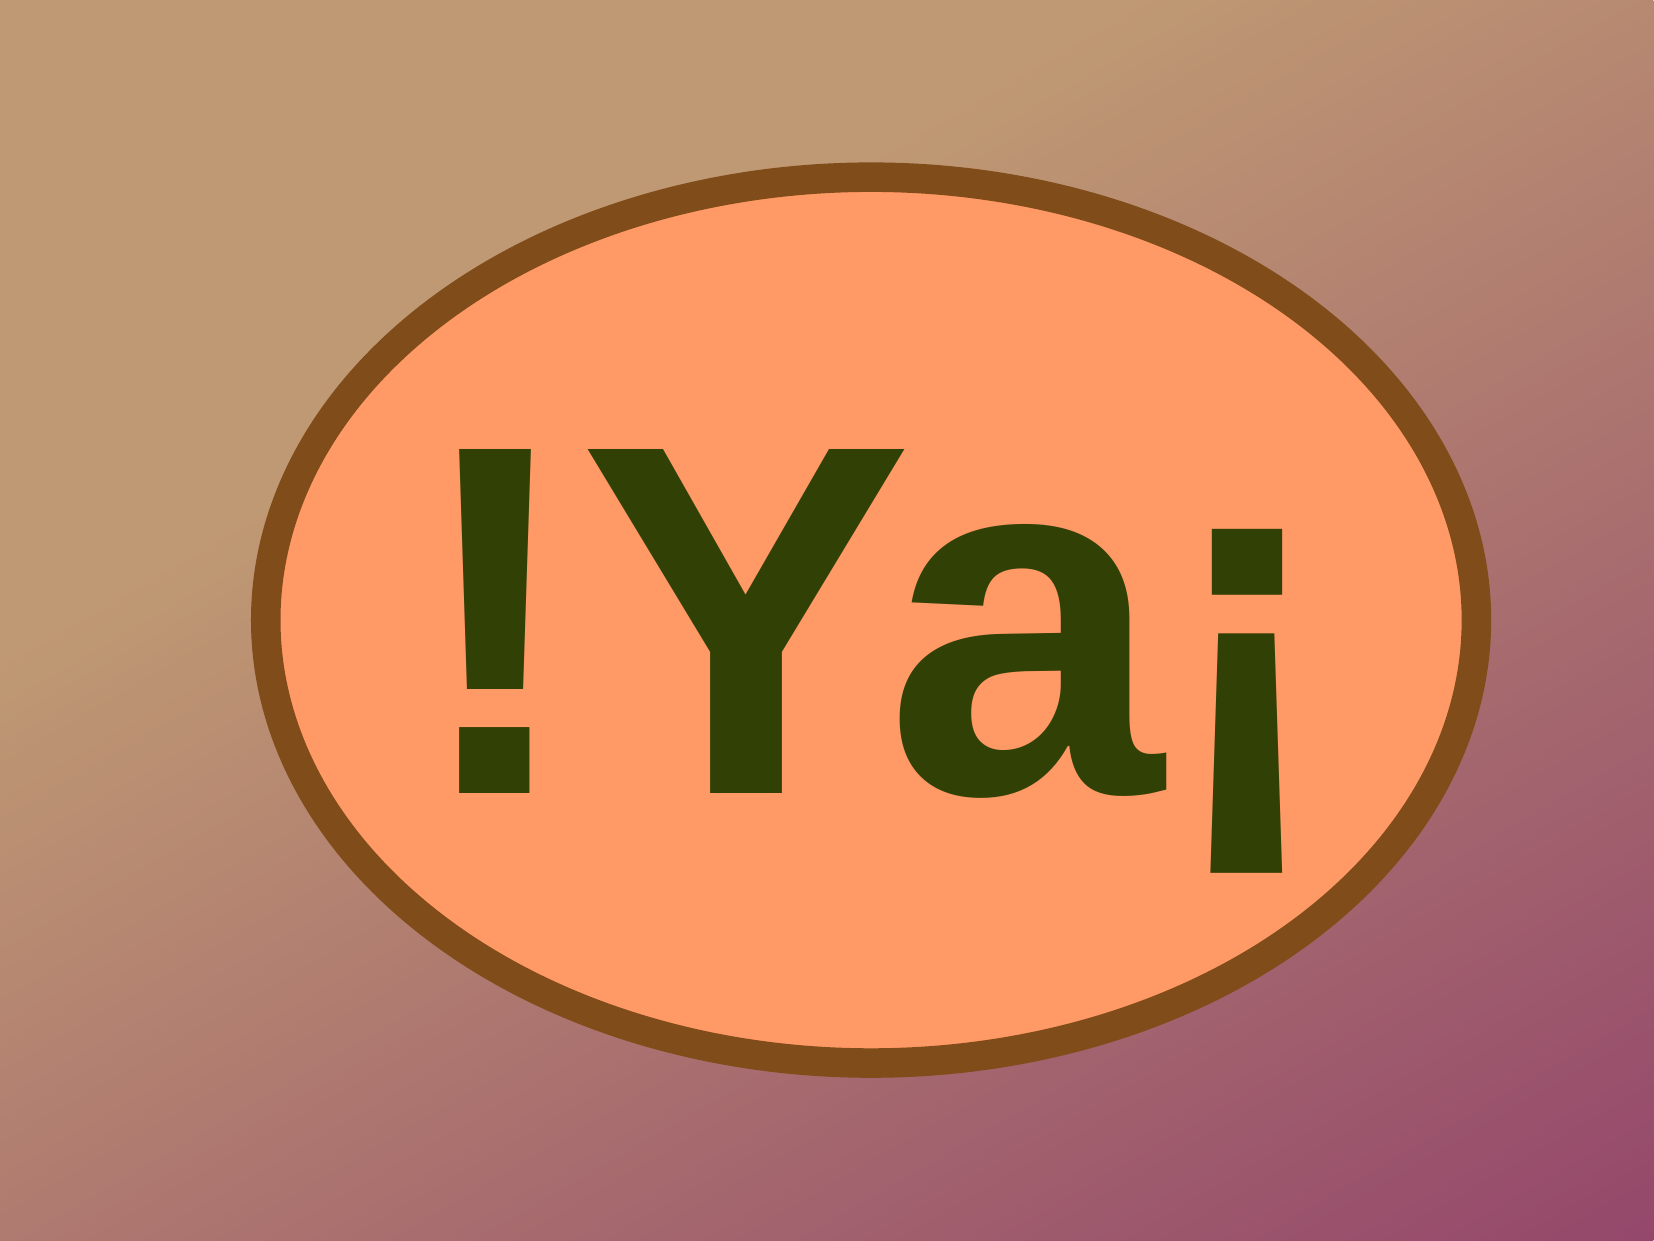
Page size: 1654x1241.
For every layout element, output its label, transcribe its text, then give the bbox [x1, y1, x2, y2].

text_box !Ya¡ [265, 177, 1477, 1064]
